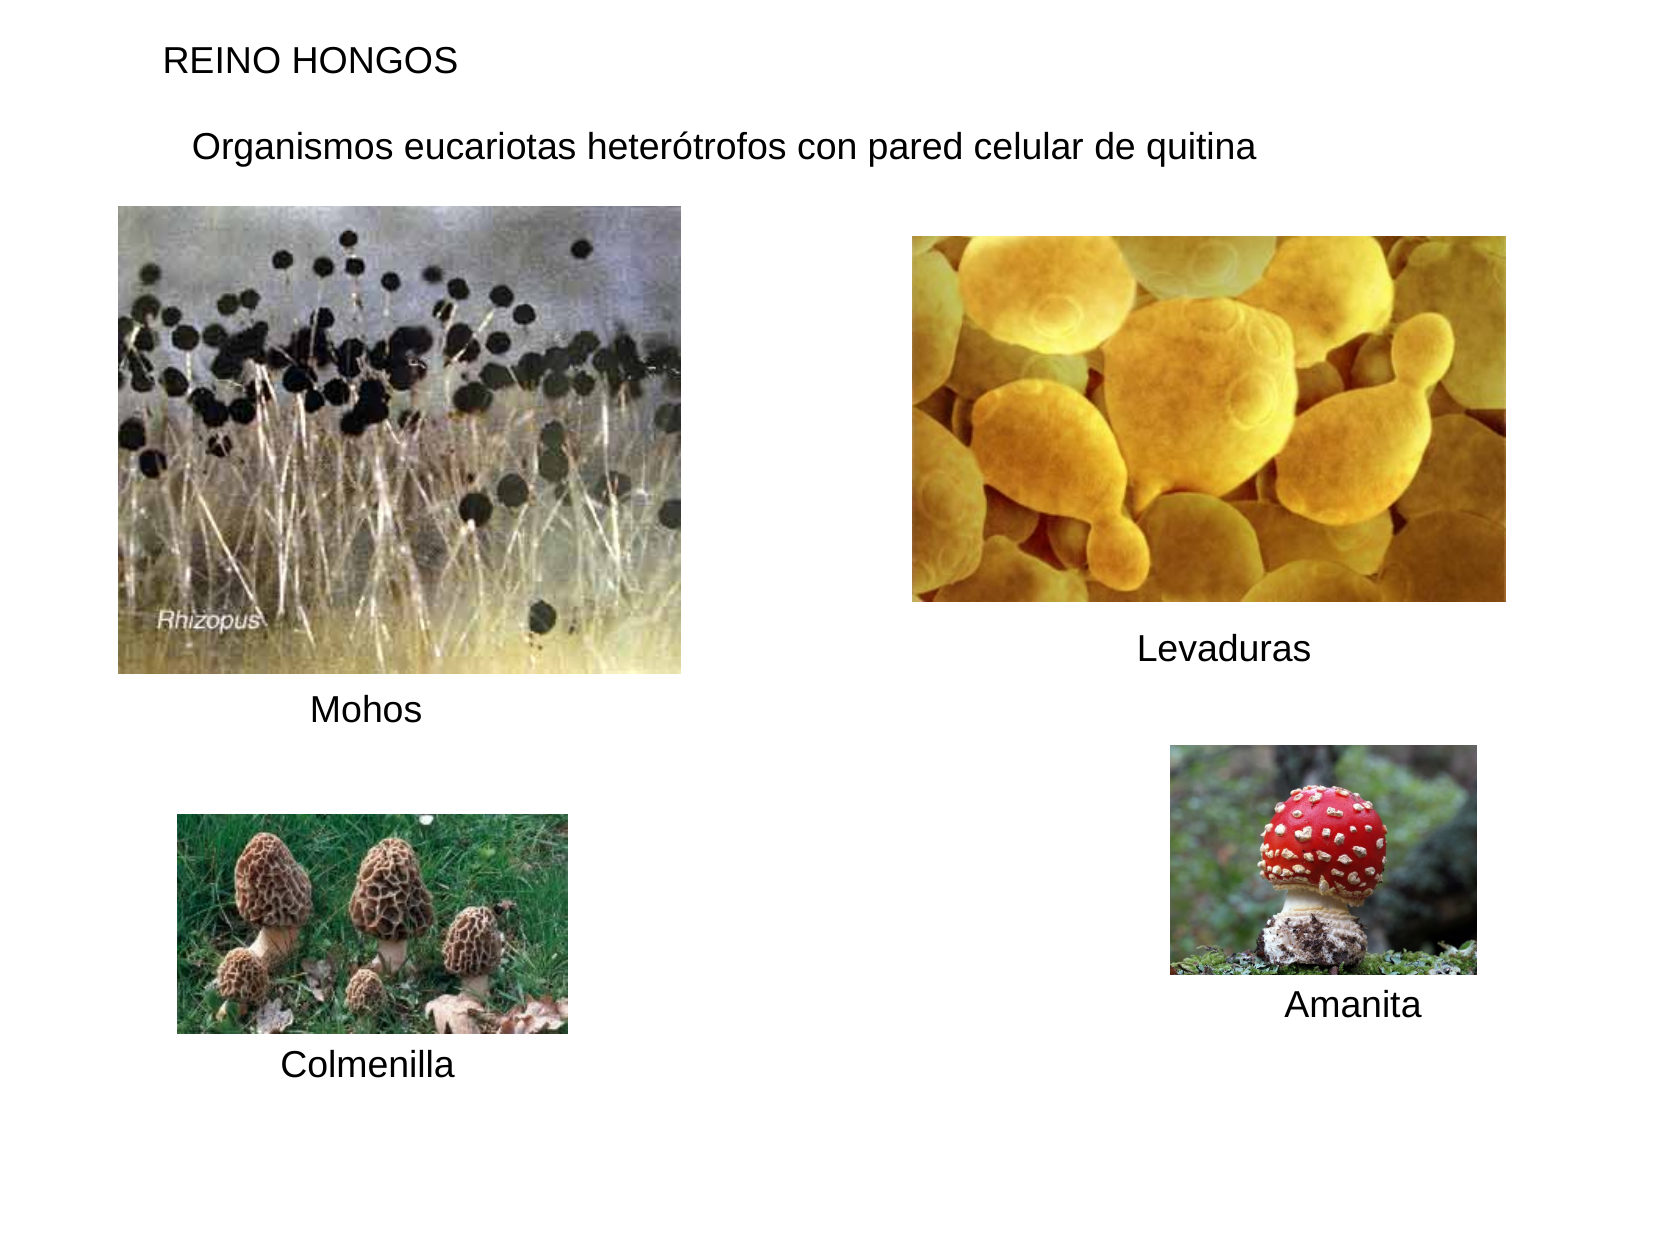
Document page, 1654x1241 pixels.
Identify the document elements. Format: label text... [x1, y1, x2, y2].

text_box REINO HONGOS [147, 31, 474, 89]
picture [177, 814, 568, 1034]
text_box Organismos eucariotas heterótrofos con pared celular de quitina [177, 118, 1272, 175]
text_box Mohos [295, 681, 438, 739]
picture [1170, 745, 1477, 975]
text_box Amanita [1269, 976, 1437, 1034]
text_box Colmenilla [265, 1035, 470, 1093]
picture [118, 206, 681, 674]
text_box Levaduras [1122, 620, 1327, 677]
picture [912, 236, 1506, 602]
